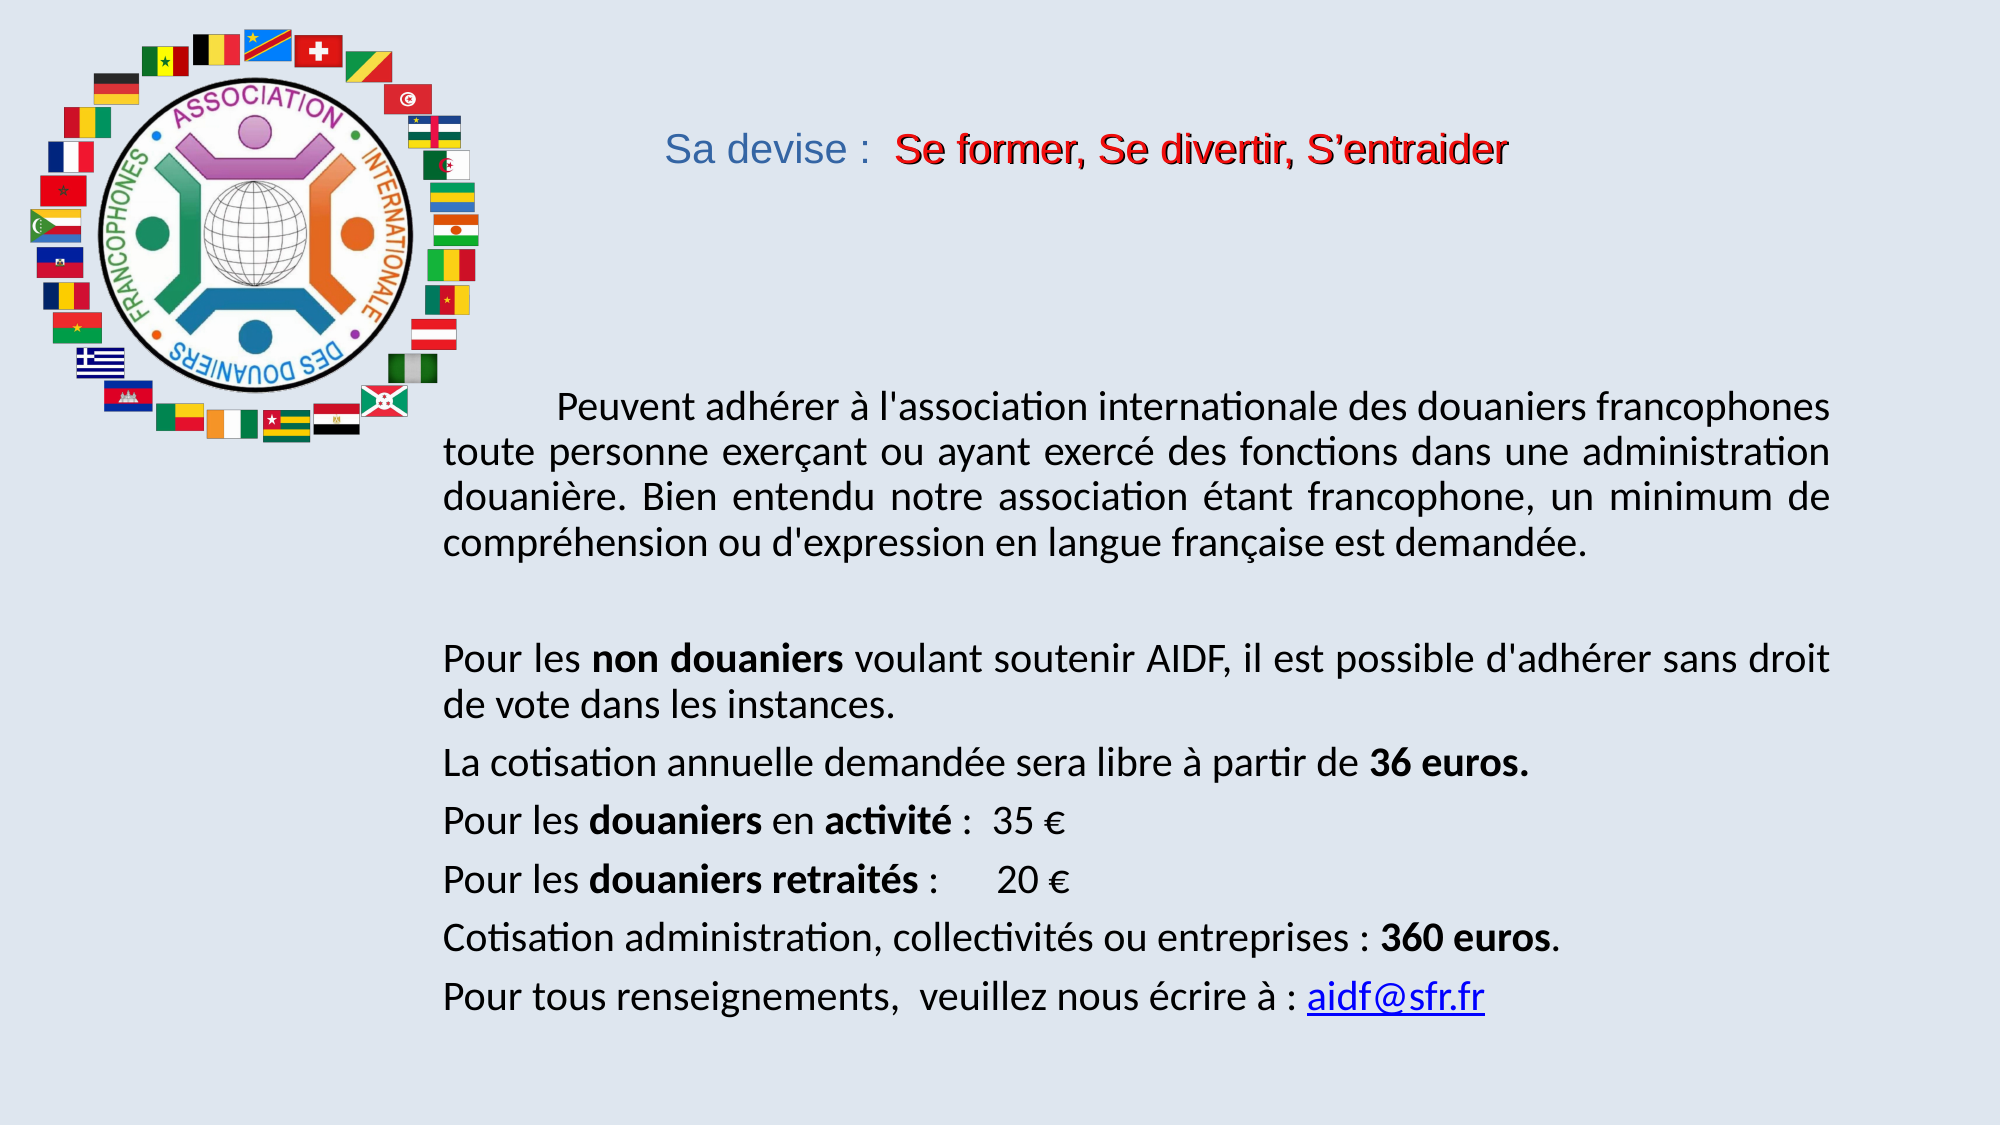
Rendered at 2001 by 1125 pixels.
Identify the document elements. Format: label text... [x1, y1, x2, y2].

picture [29, 29, 481, 443]
subtitle Peuvent adhérer à l'association internationale des douaniers francophones toute personne exerçant ou ayant exercé des fonctions dans une administration douanière. Bien entendu notre association étant francophone, un minimum de compréhension ou d'expression en langue française est demandée. Pour les non douaniers voulant soutenir AIDF, il est possible d'adhérer sans droit de vote dans les instances. La cotisation annuelle demandée sera libre à partir de 36 euros. Pour les douaniers en activité : 35 € Pour les douaniers retraités : 20 € Cotisation administration, collectivités ou entreprises : 360 euros. Pour tous renseignements, veuillez nous écrire à : aidf@sfr.fr [442, 383, 1831, 1034]
text_box Sa devise : Se former, Se divertir, S’entraider [649, 118, 1536, 180]
